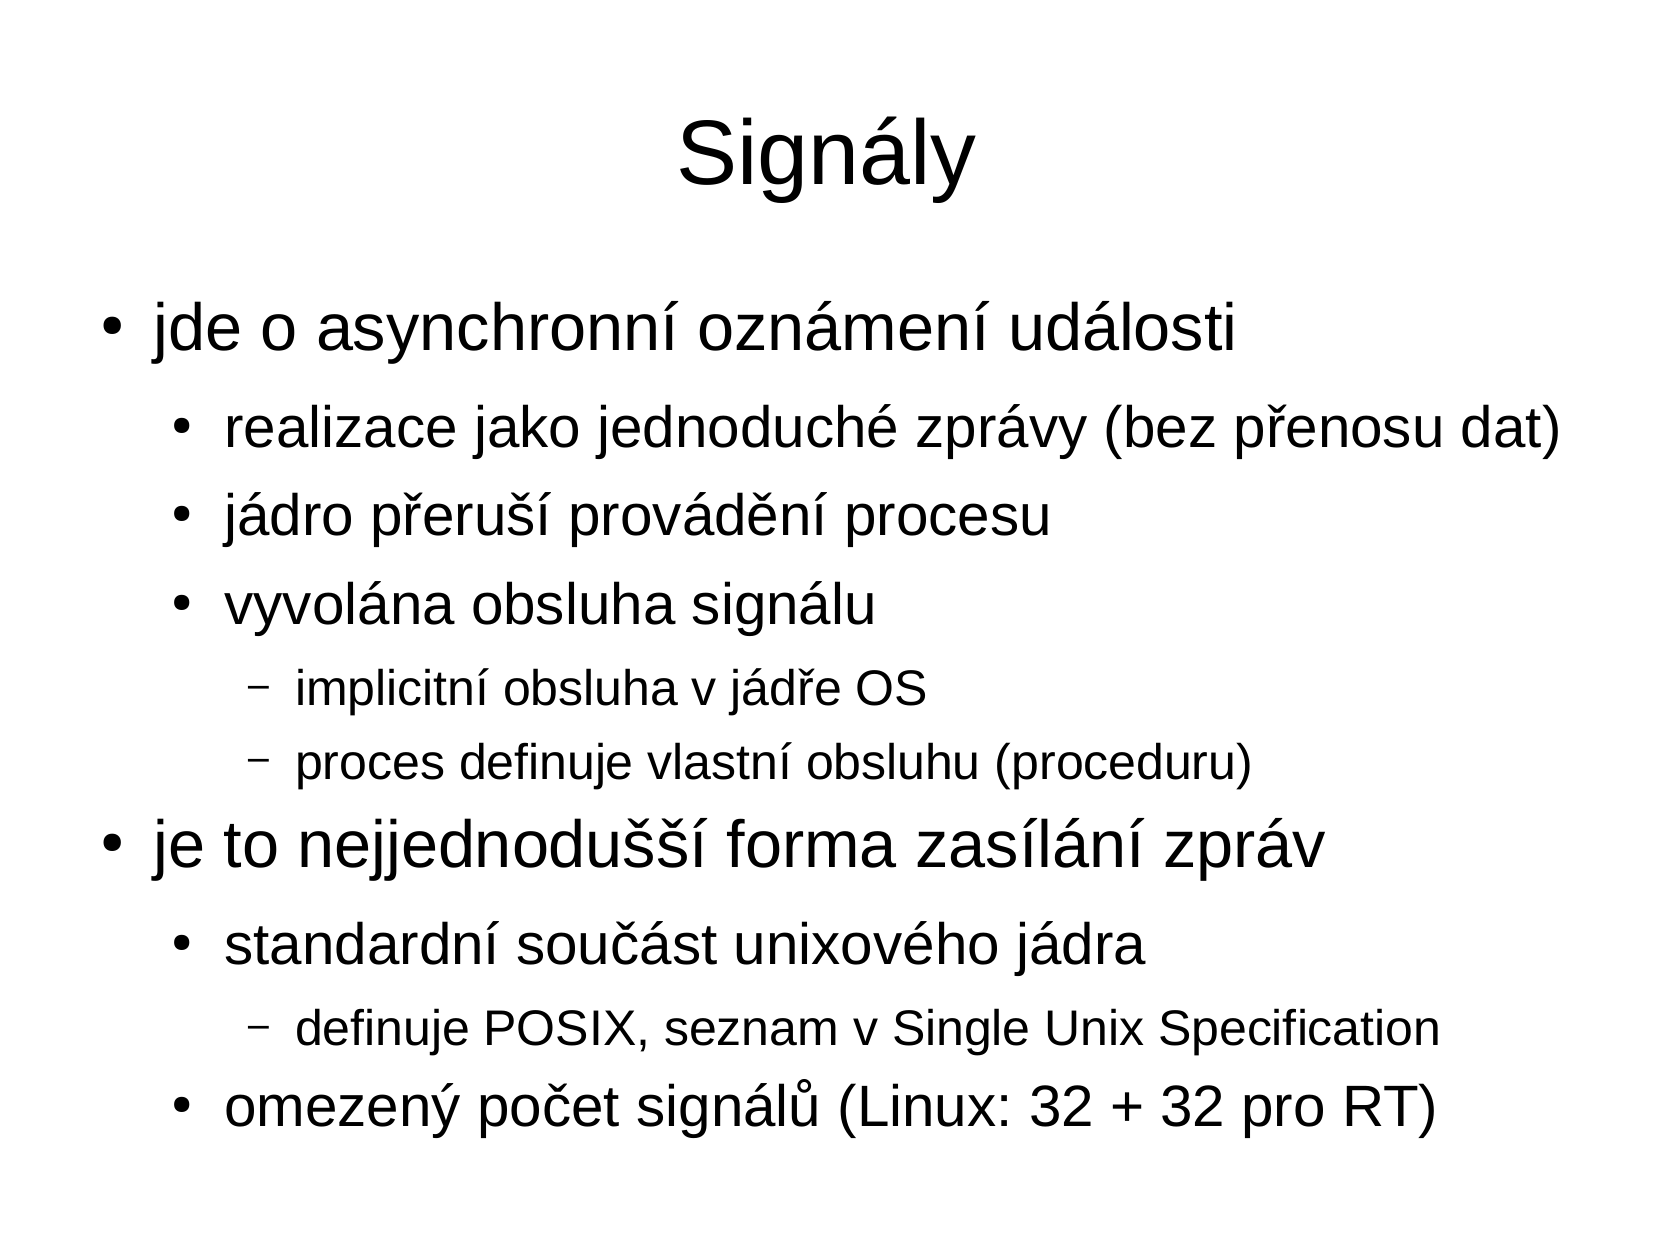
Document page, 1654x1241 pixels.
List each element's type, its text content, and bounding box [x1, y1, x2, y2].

title Signály [82, 56, 1571, 250]
list jde o asynchronní oznámení události realizace jako jednoduché zprávy (bez přenosu dat) jádro přeruší provádění procesu vyvolána obsluha signálu implicitní obsluha v jádře OS proces definuje vlastní obsluhu (proceduru) je to nejjednodušší forma zasílání zpráv standardní součást unixového jádra definuje POSIX, seznam v Single Unix Specification omezený počet signálů (Linux: 32 + 32 pro RT) [82, 290, 1571, 1139]
